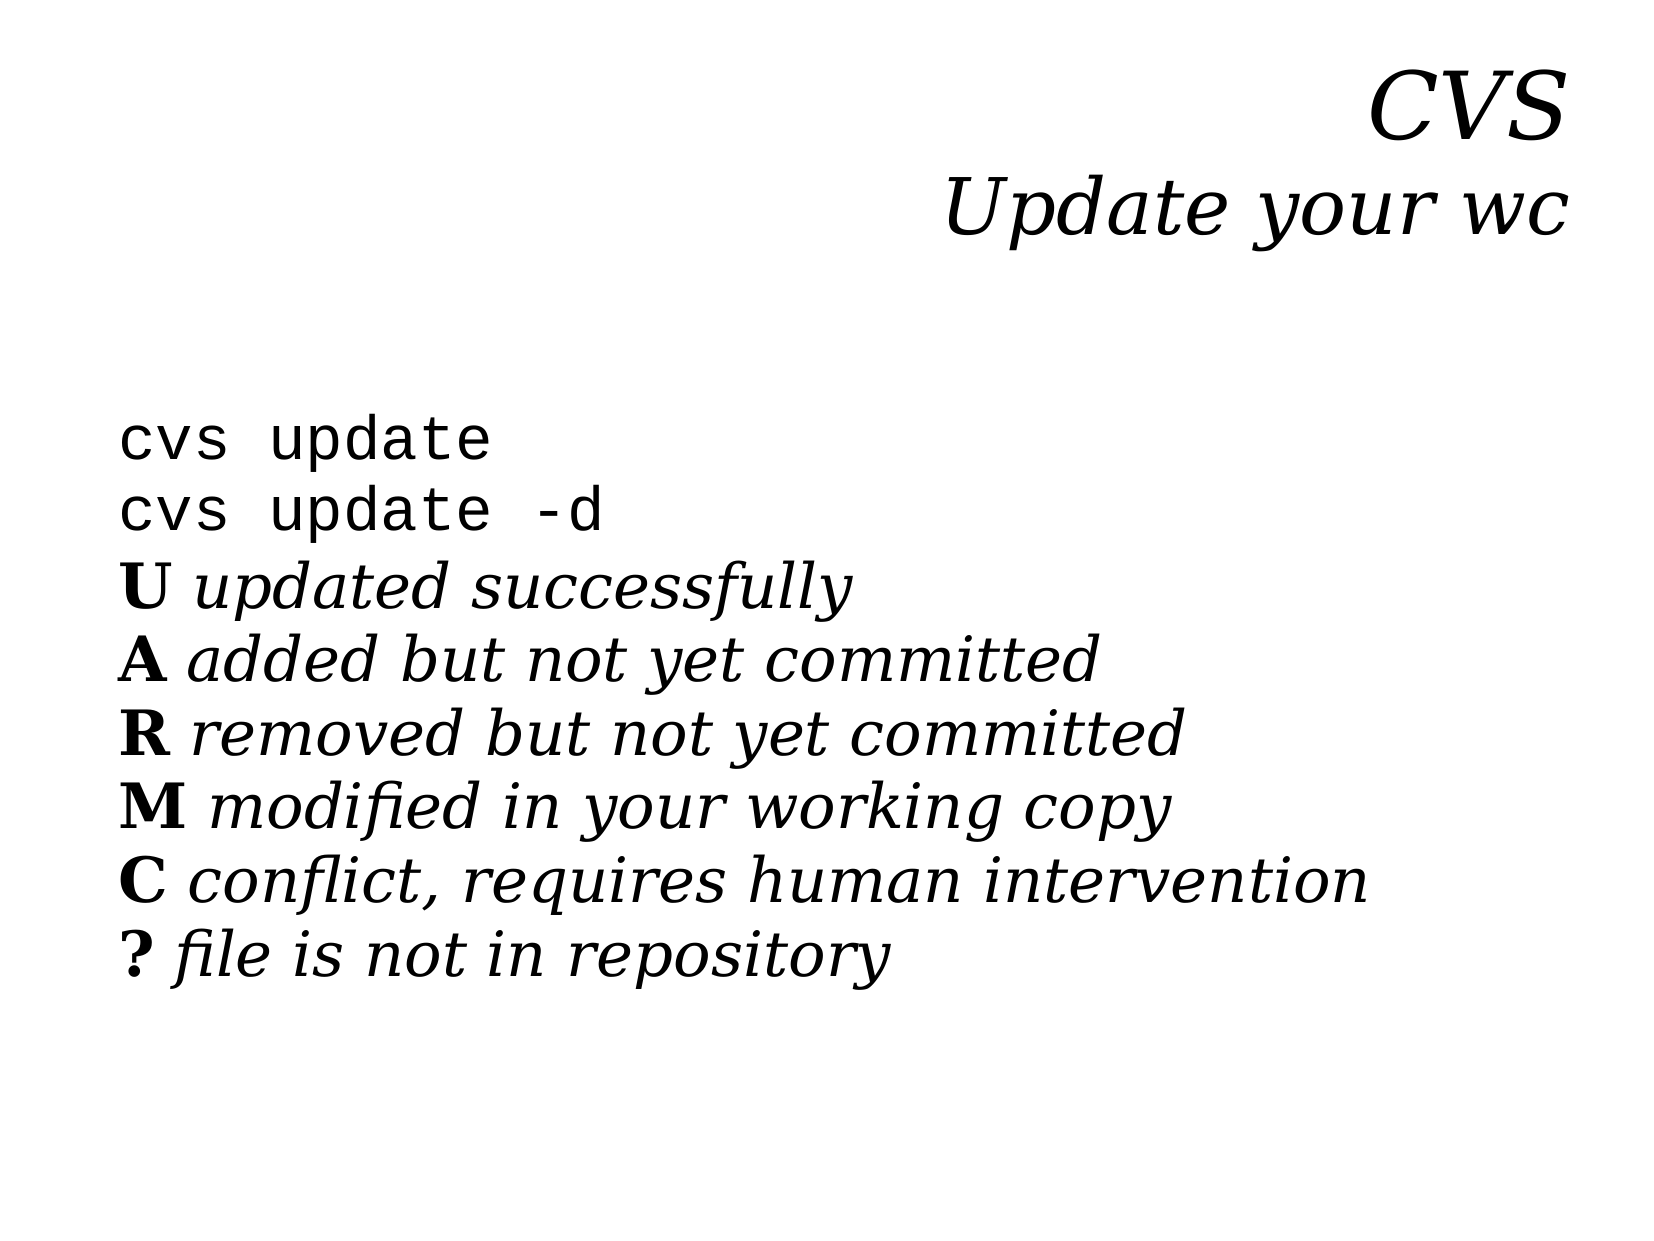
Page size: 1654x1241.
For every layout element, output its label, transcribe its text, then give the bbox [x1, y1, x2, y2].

subtitle cvs update cvs update -d U updated successfully A added but not yet committed R removed but not yet committed M modified in your working copy C conflict, requires human intervention ? file is not in repository [82, 297, 1571, 1102]
title CVS Update your wc [82, 52, 1571, 254]
